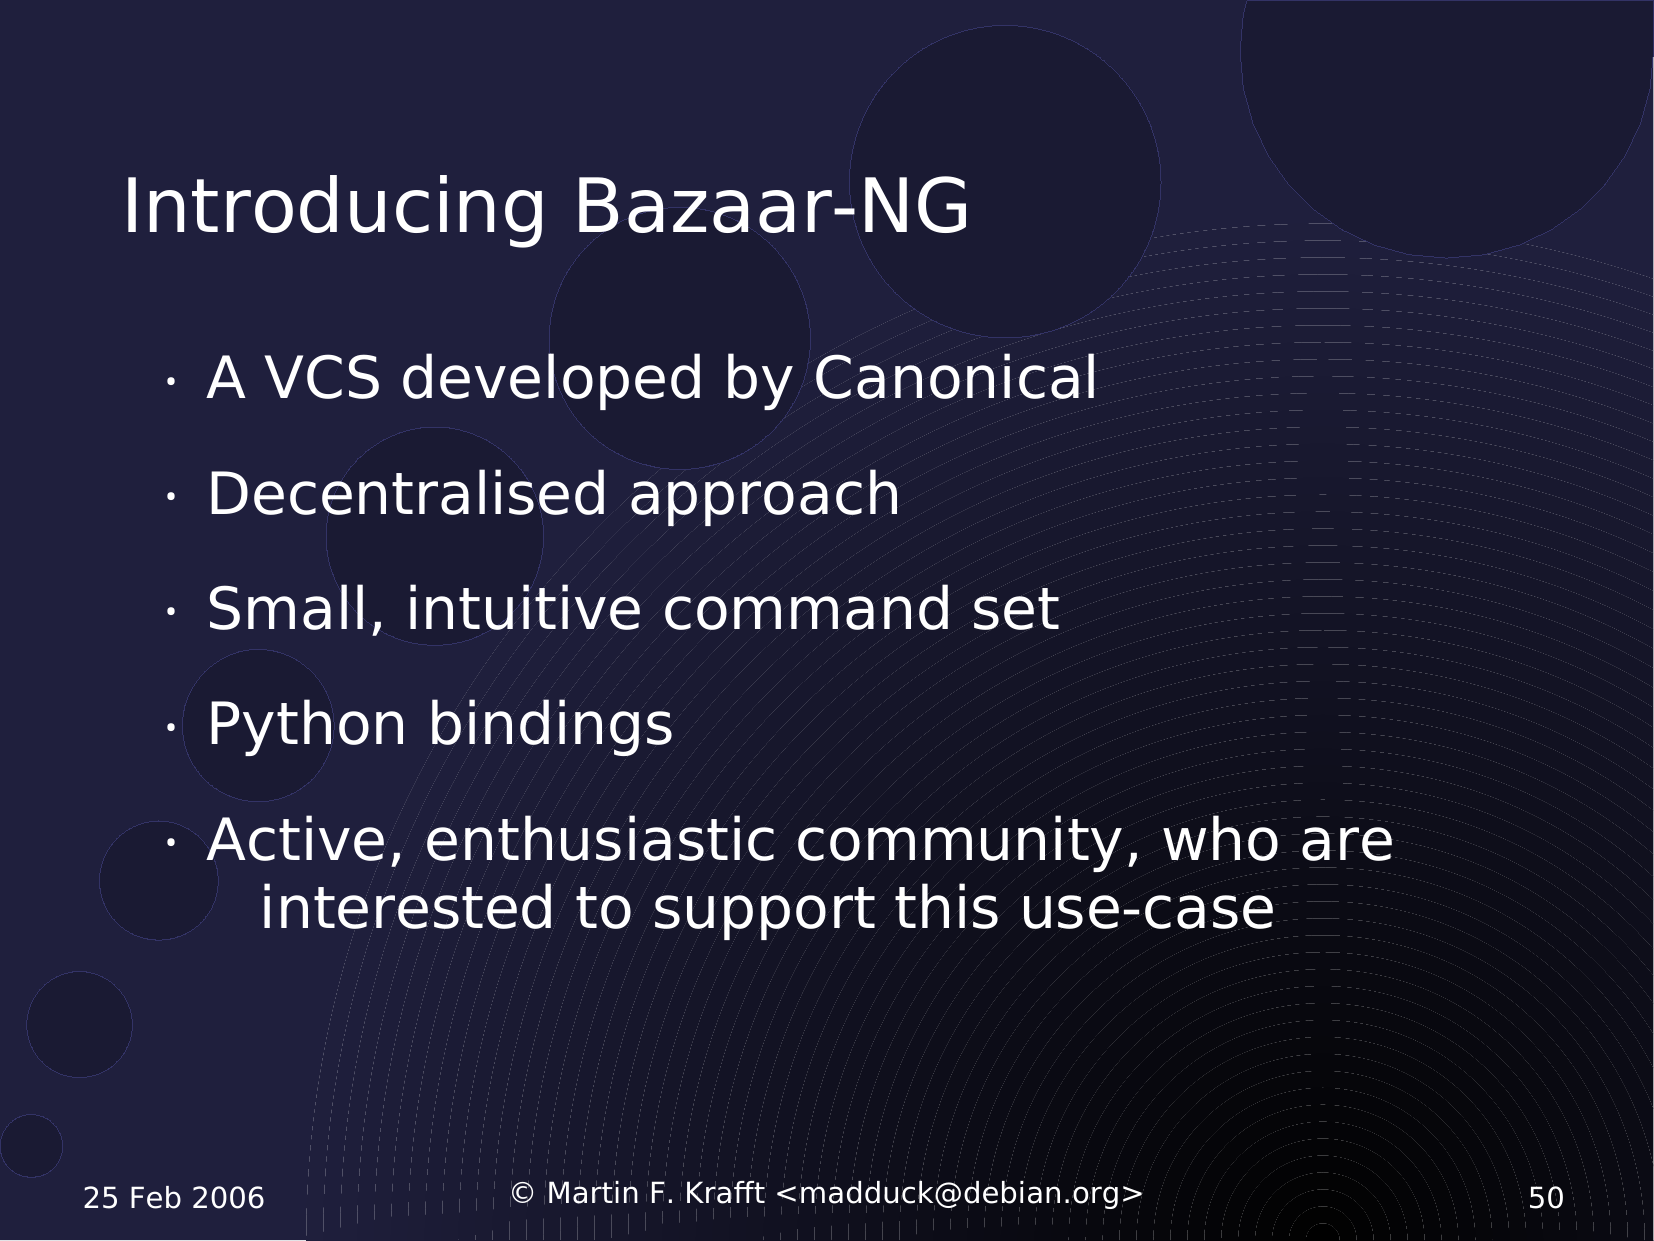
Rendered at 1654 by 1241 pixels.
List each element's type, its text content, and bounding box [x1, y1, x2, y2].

title Introducing Bazaar-NG [121, 102, 1534, 311]
list A VCS developed by Canonical Decentralised approach Small, intuitive command set Python bindings Active, enthusiastic community, who are interested to support this use-case [118, 344, 1534, 1127]
